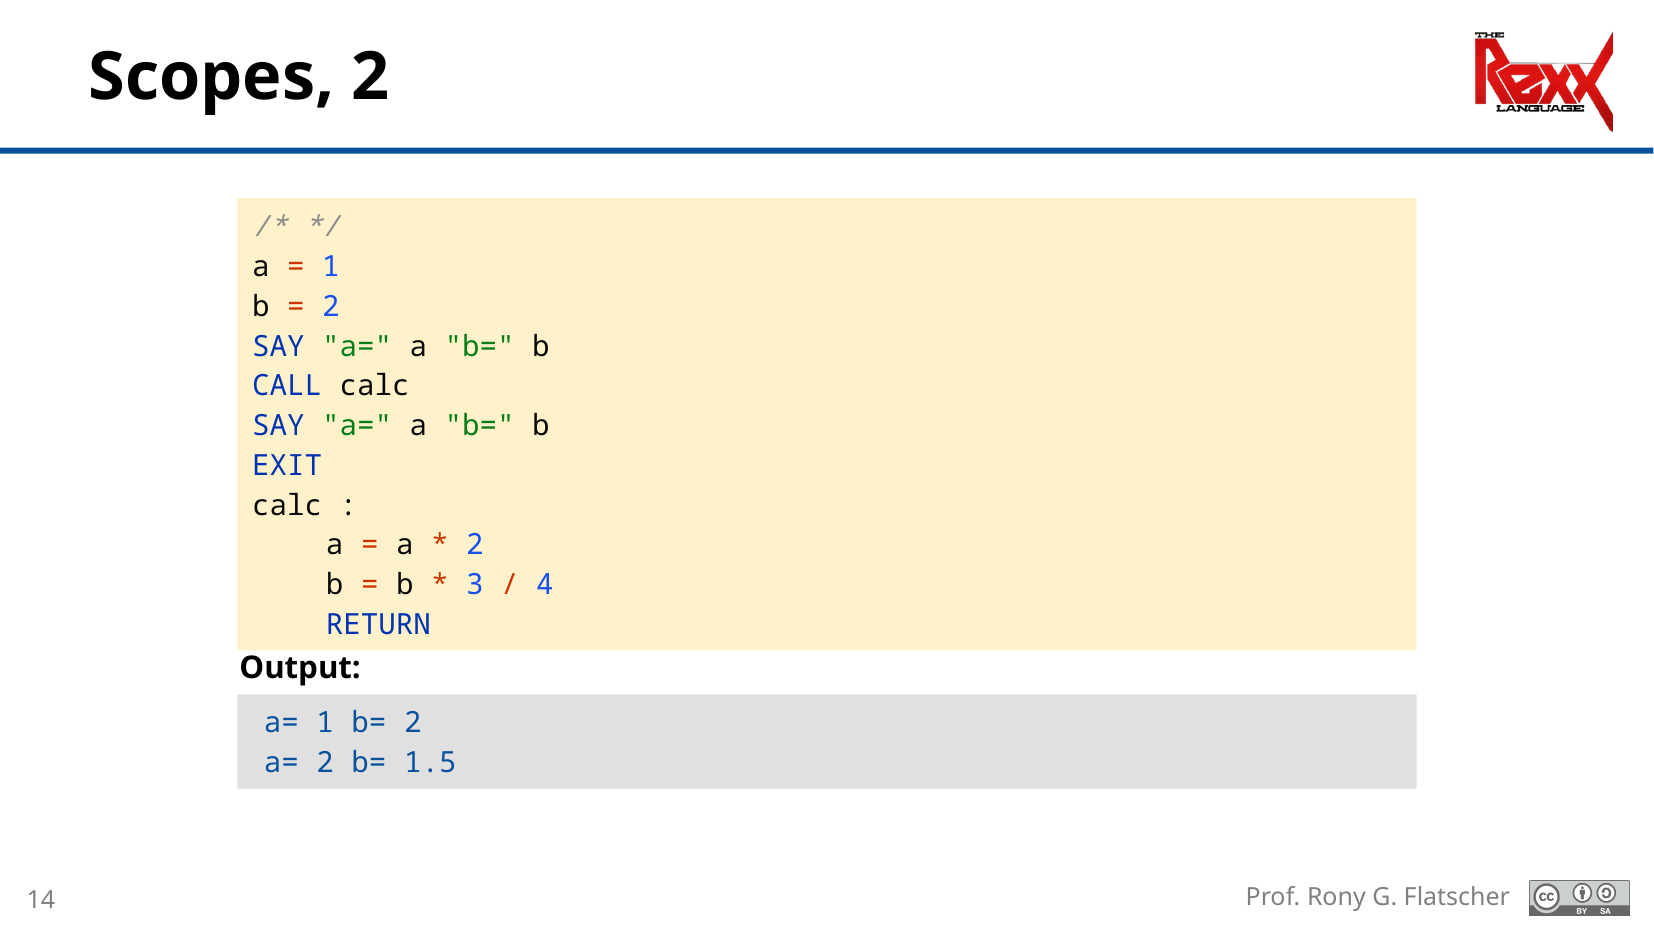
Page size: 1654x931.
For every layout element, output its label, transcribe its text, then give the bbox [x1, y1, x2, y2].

text_box a= 1 b= 2 a= 2 b= 1.5 [237, 694, 1417, 786]
text_box Output: [224, 637, 390, 694]
title Scopes, 2 [29, 0, 1654, 148]
text_box /* */ a = 1 b = 2 SAY "a=" a "b=" b CALL calc SAY "a=" a "b=" b EXIT calc : a = a * 2 b = b * 3 / 4 RETURN [237, 198, 1417, 631]
